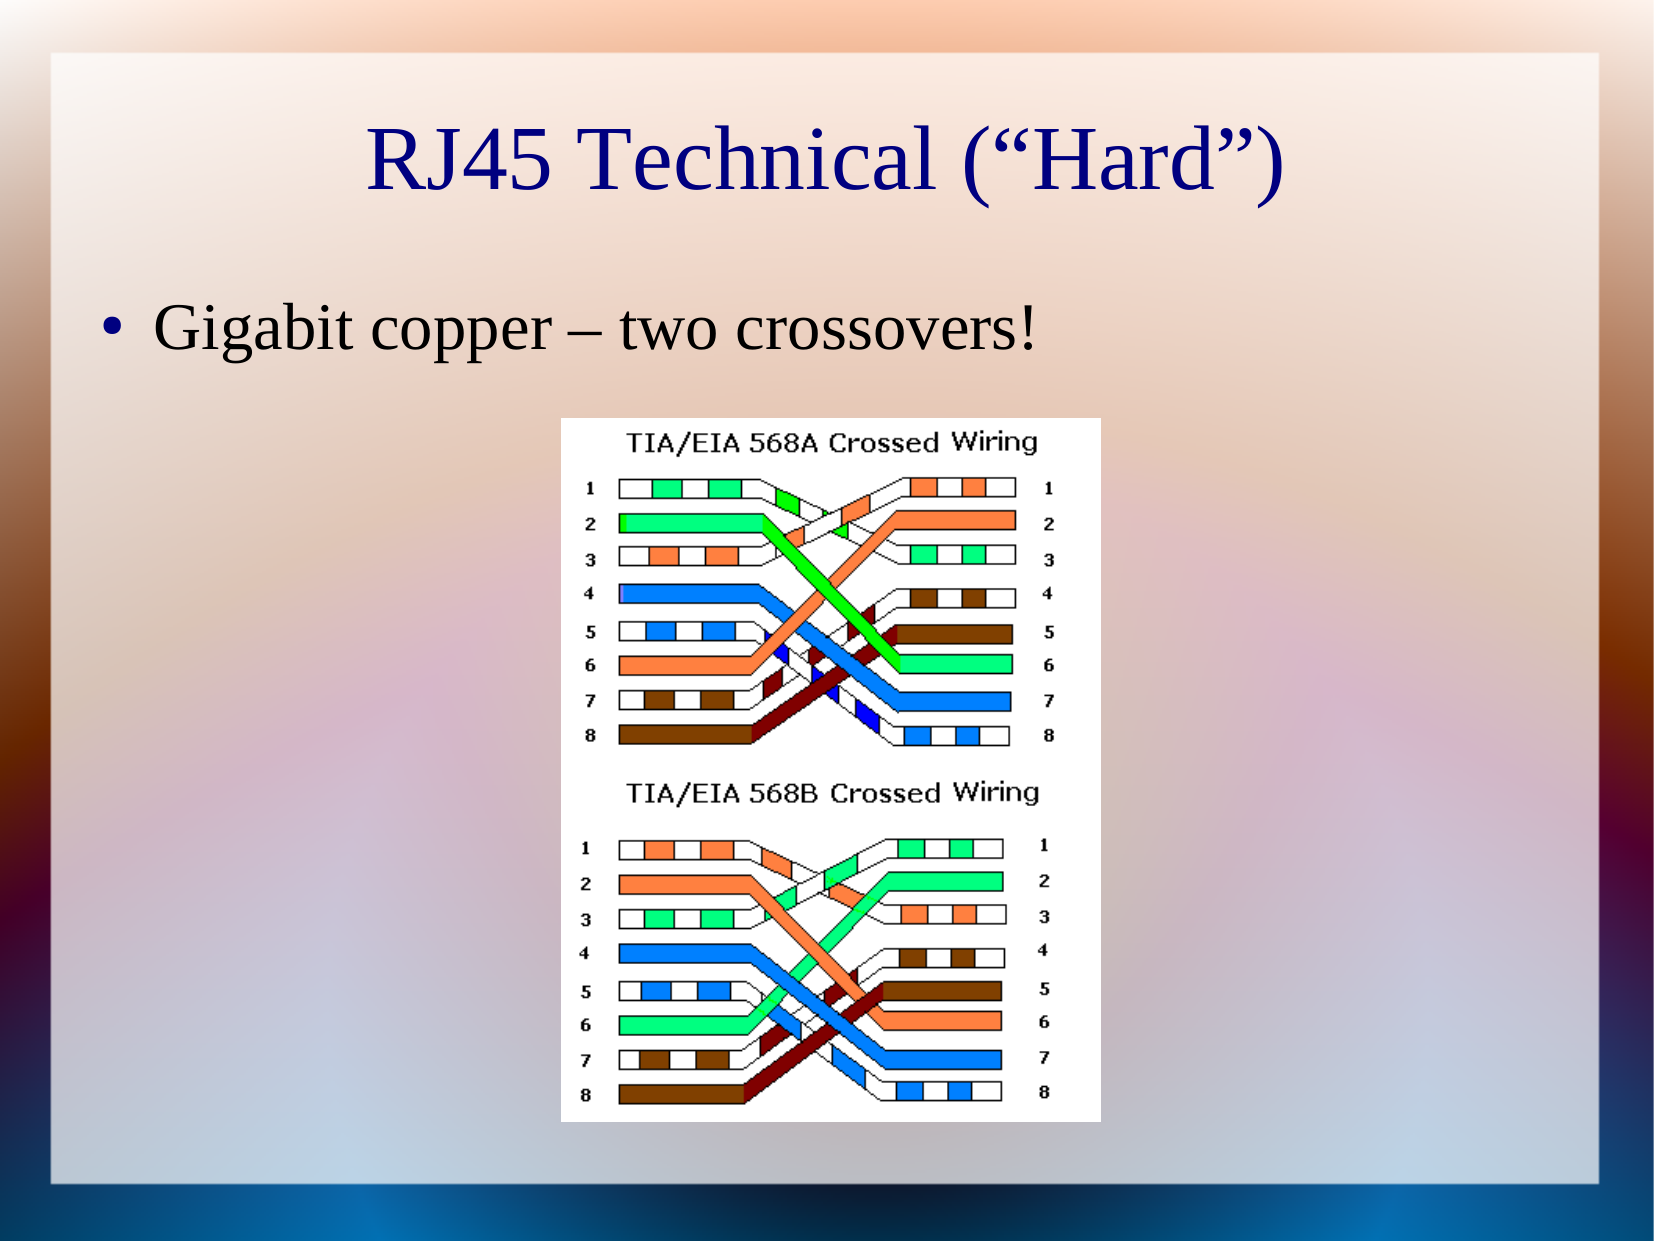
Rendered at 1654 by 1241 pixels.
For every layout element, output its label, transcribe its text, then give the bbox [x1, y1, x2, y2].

picture [0, 0, 1654, 1241]
list Gigabit copper – two crossovers! [82, 290, 1571, 1034]
title RJ45 Technical (“Hard”) [82, 55, 1571, 263]
